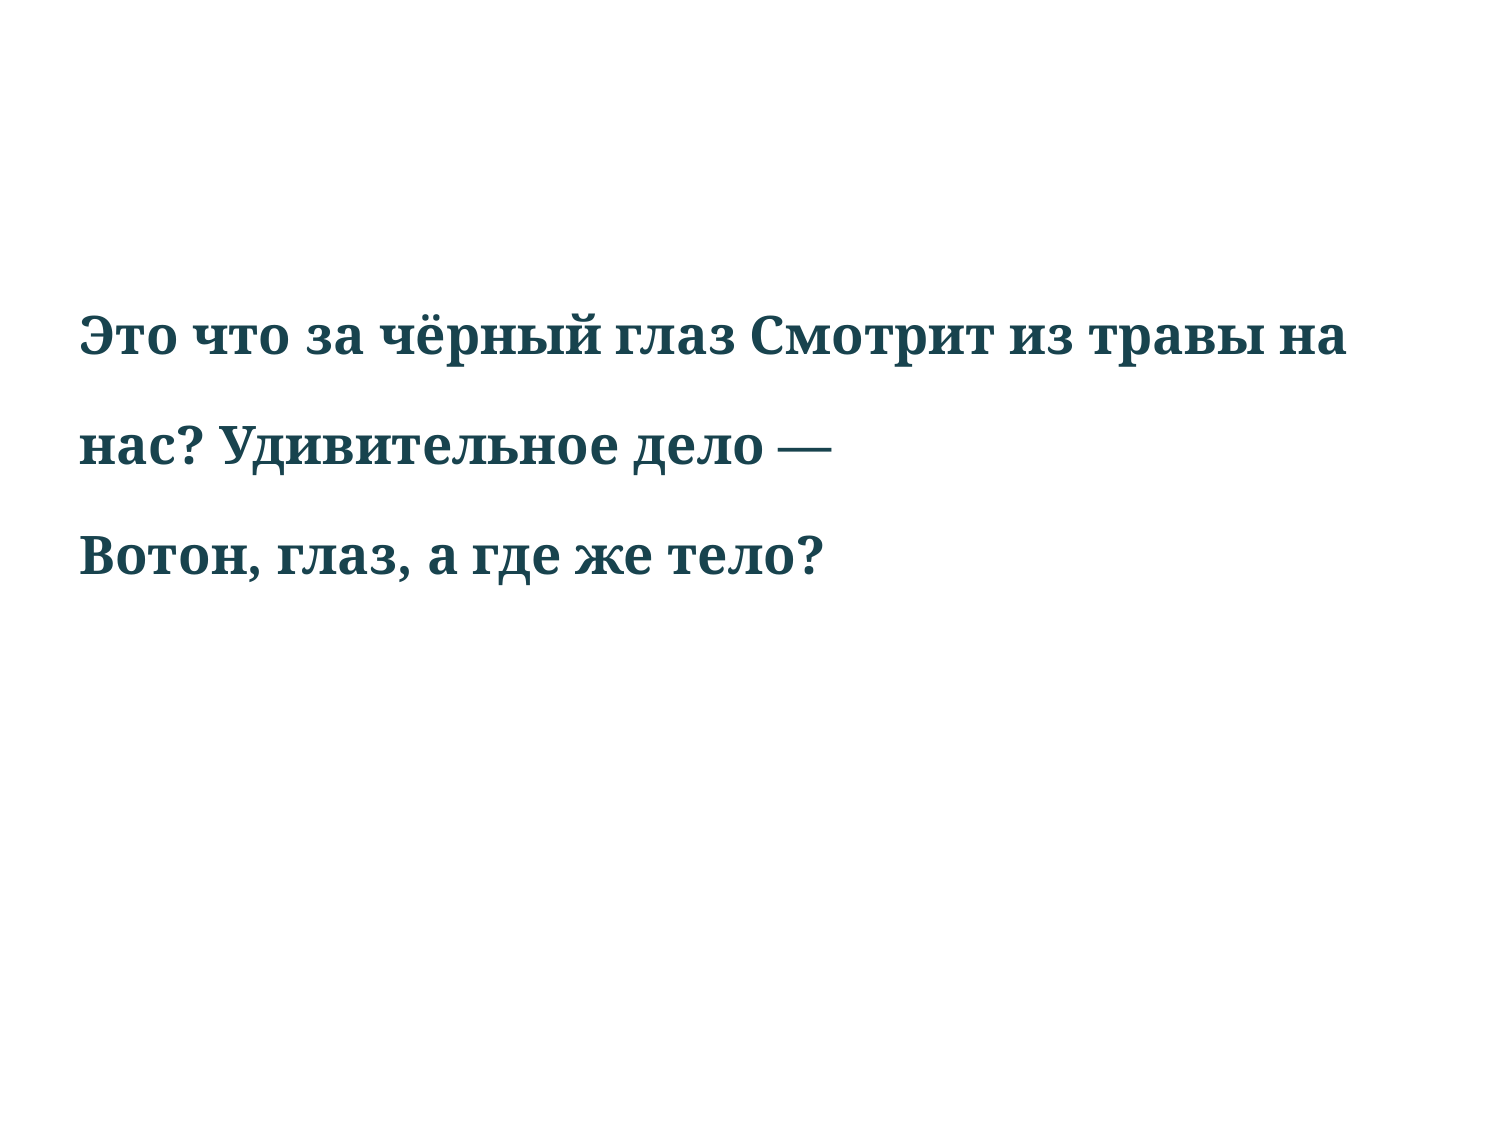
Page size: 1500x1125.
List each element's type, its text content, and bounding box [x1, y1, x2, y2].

text_box Это что за чёрный глаз Смотрит из травы на нас? Удивительное дело — Вотон, глаз, а где же тело? [64, 255, 1447, 601]
